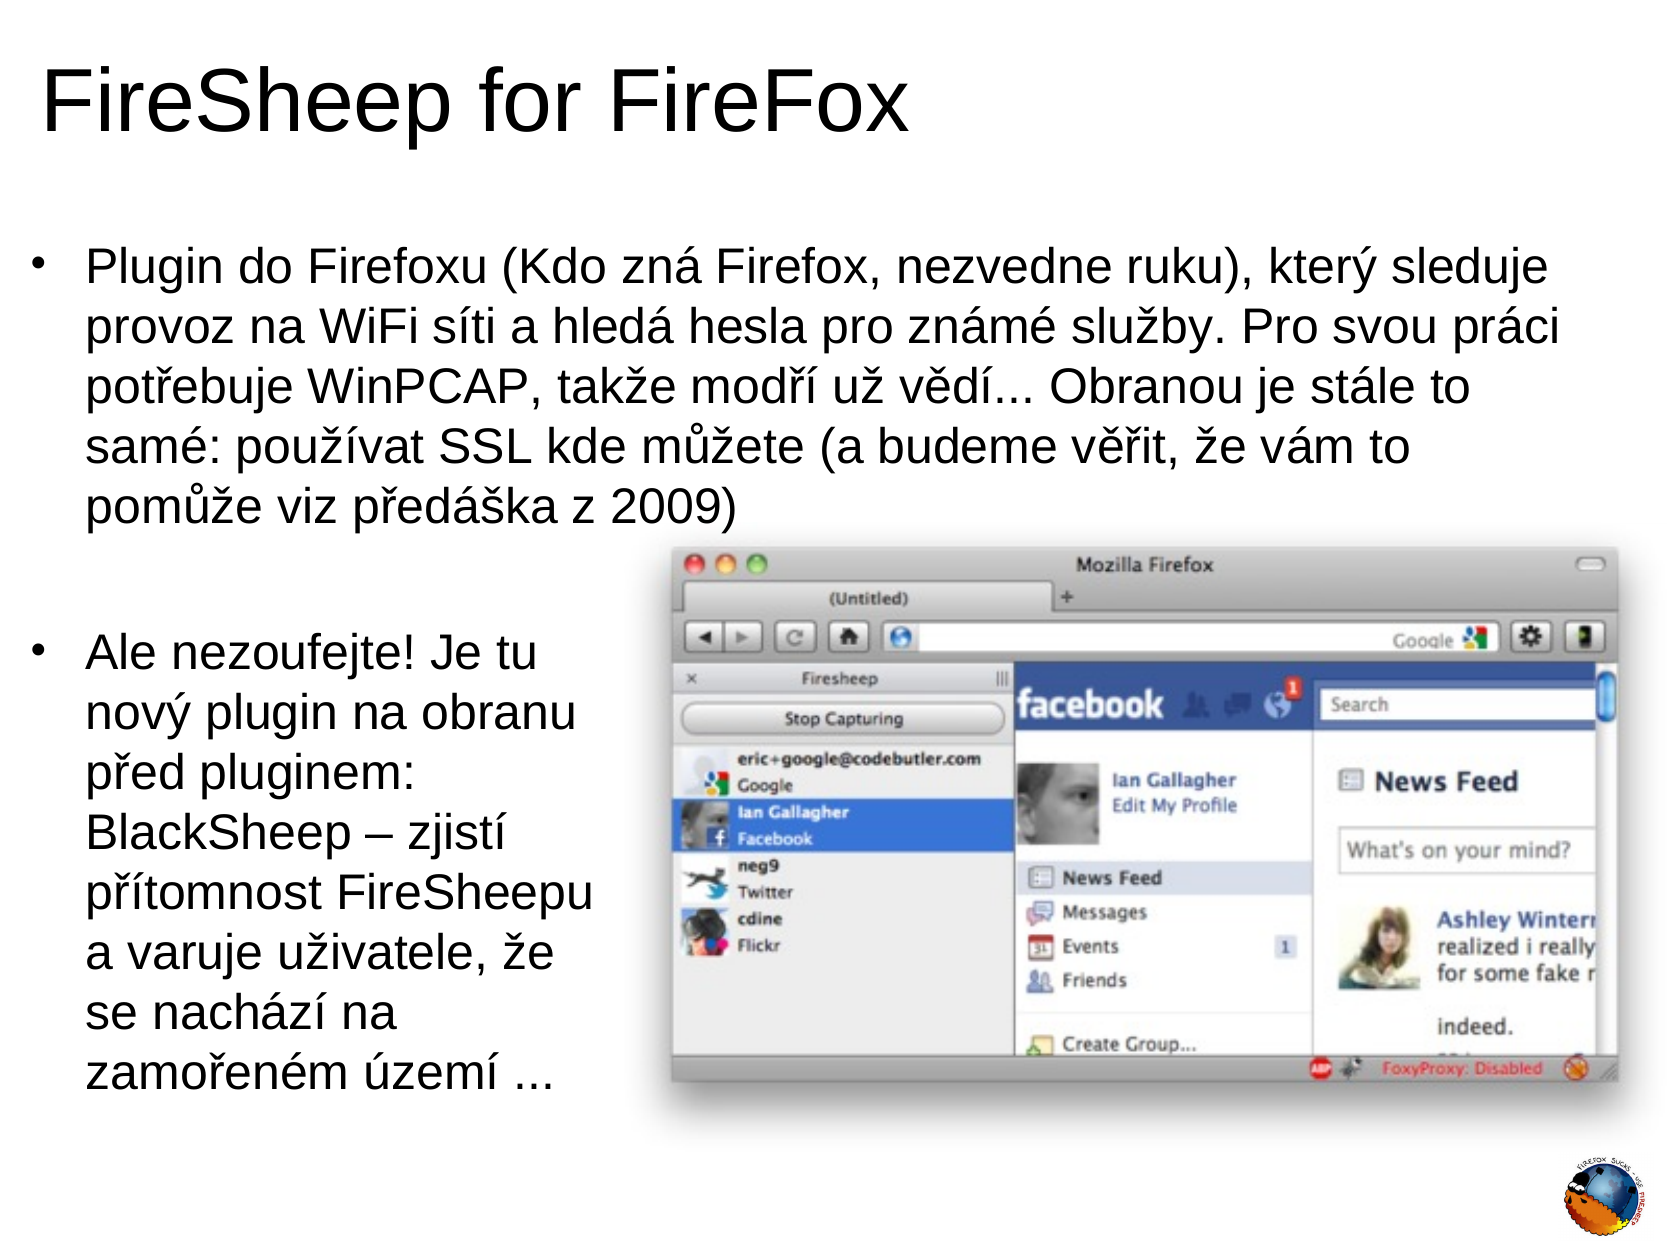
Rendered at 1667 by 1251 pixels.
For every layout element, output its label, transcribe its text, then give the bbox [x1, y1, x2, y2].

picture [624, 522, 1667, 1241]
list Plugin do Firefoxu (Kdo zná Firefox, nezvedne ruku), který sleduje provoz na WiFi síti a hledá hesla pro známé služby. Pro svou práci potřebuje WinPCAP, takže modří už vědí... Obranou je stále to samé: používat SSL kde můžete (a budeme věřit, že vám to pomůže viz předáška z 2009) [29, 233, 1595, 562]
title FireSheep for FireFox [40, 50, 1627, 201]
list Ale nezoufejte! Je tu nový plugin na obranu před pluginem: BlackSheep – zjistí přítomnost FireSheepu a varuje uživatele, že se nachází na zamořeném území ... [29, 620, 621, 1101]
